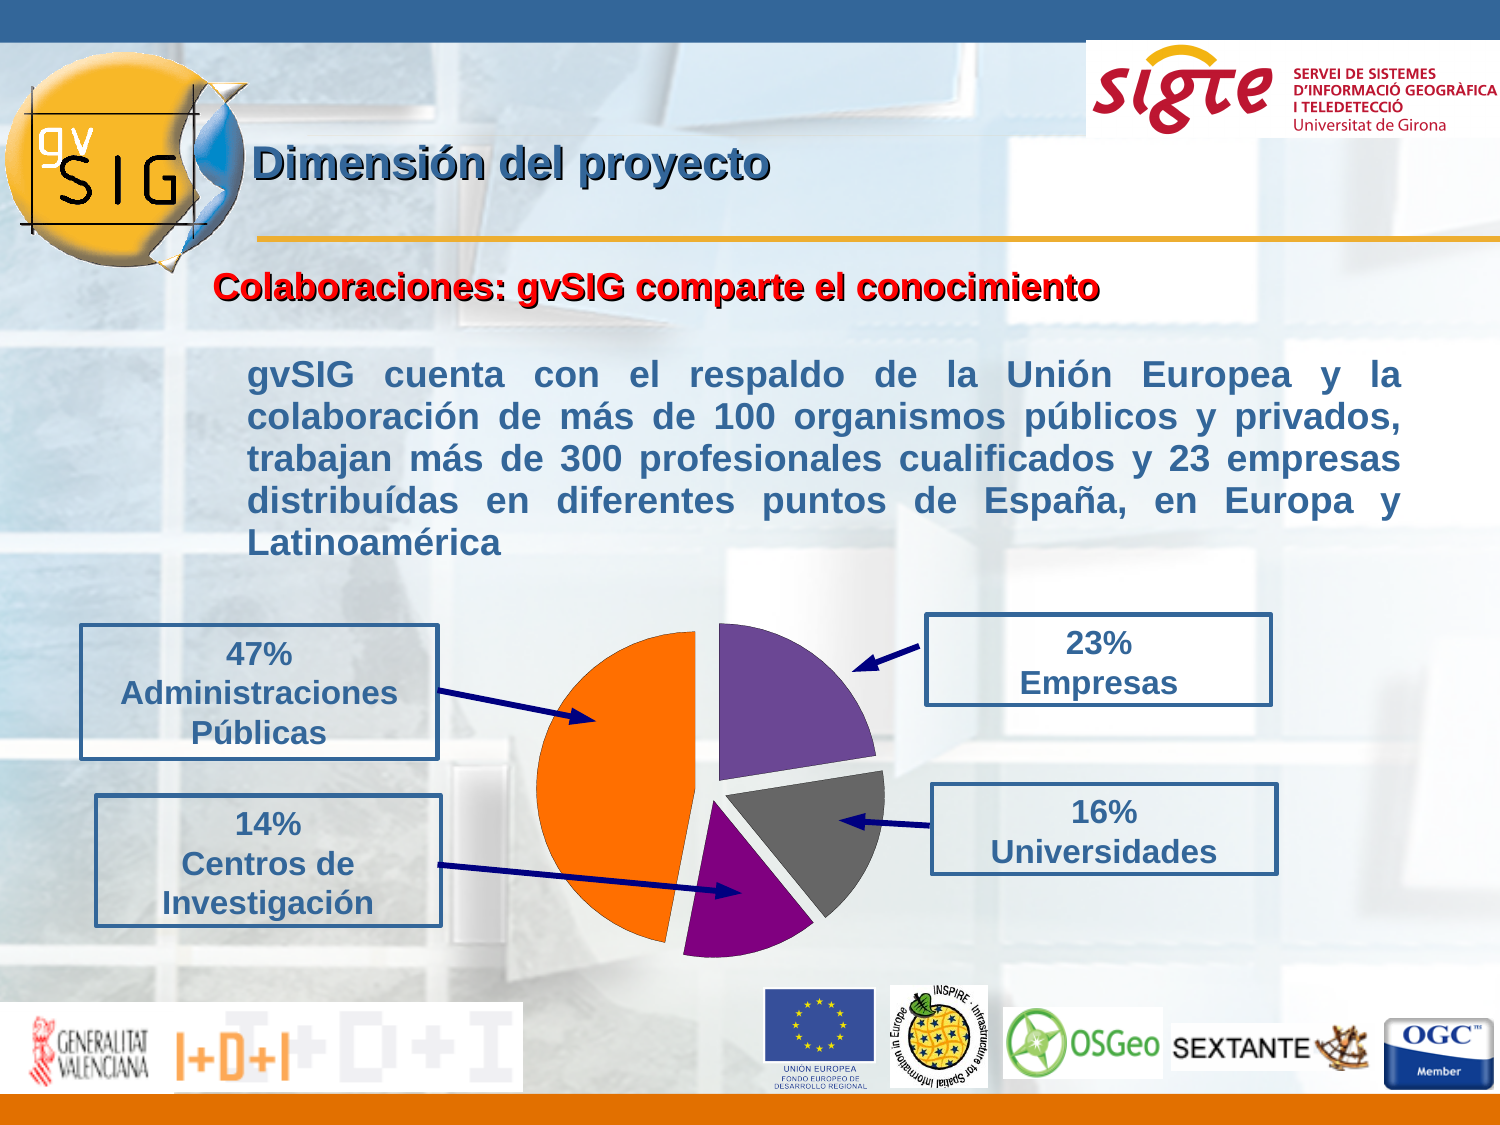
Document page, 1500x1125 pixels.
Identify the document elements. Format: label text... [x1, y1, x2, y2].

picture [763, 987, 876, 1089]
text_box 14% Centros de Investigación [95, 795, 441, 992]
text_box gvSIG cuenta con el respaldo de la Unión Europea y la colaboración de más de 100 organismos públicos y privados, trabajan más de 300 profesionales cualificados y 23 empresas distribuídas en diferentes puntos de España, en Europa y Latinoamérica [232, 346, 1417, 572]
text_box Dimensión del proyecto [236, 131, 1500, 199]
picture [1086, 40, 1500, 131]
picture [0, 1002, 523, 1094]
picture [890, 985, 988, 1088]
text_box 47% Administraciones Públicas [81, 624, 438, 818]
text_box 23% Empresas [926, 614, 1272, 745]
text_box Colaboraciones: gvSIG comparte el conocimiento [197, 260, 1500, 321]
picture [1003, 1007, 1163, 1079]
picture [536, 623, 886, 959]
picture [0, 49, 250, 276]
picture [1384, 1018, 1494, 1090]
text_box 16% Universidades [931, 783, 1277, 915]
picture [1171, 1023, 1375, 1071]
